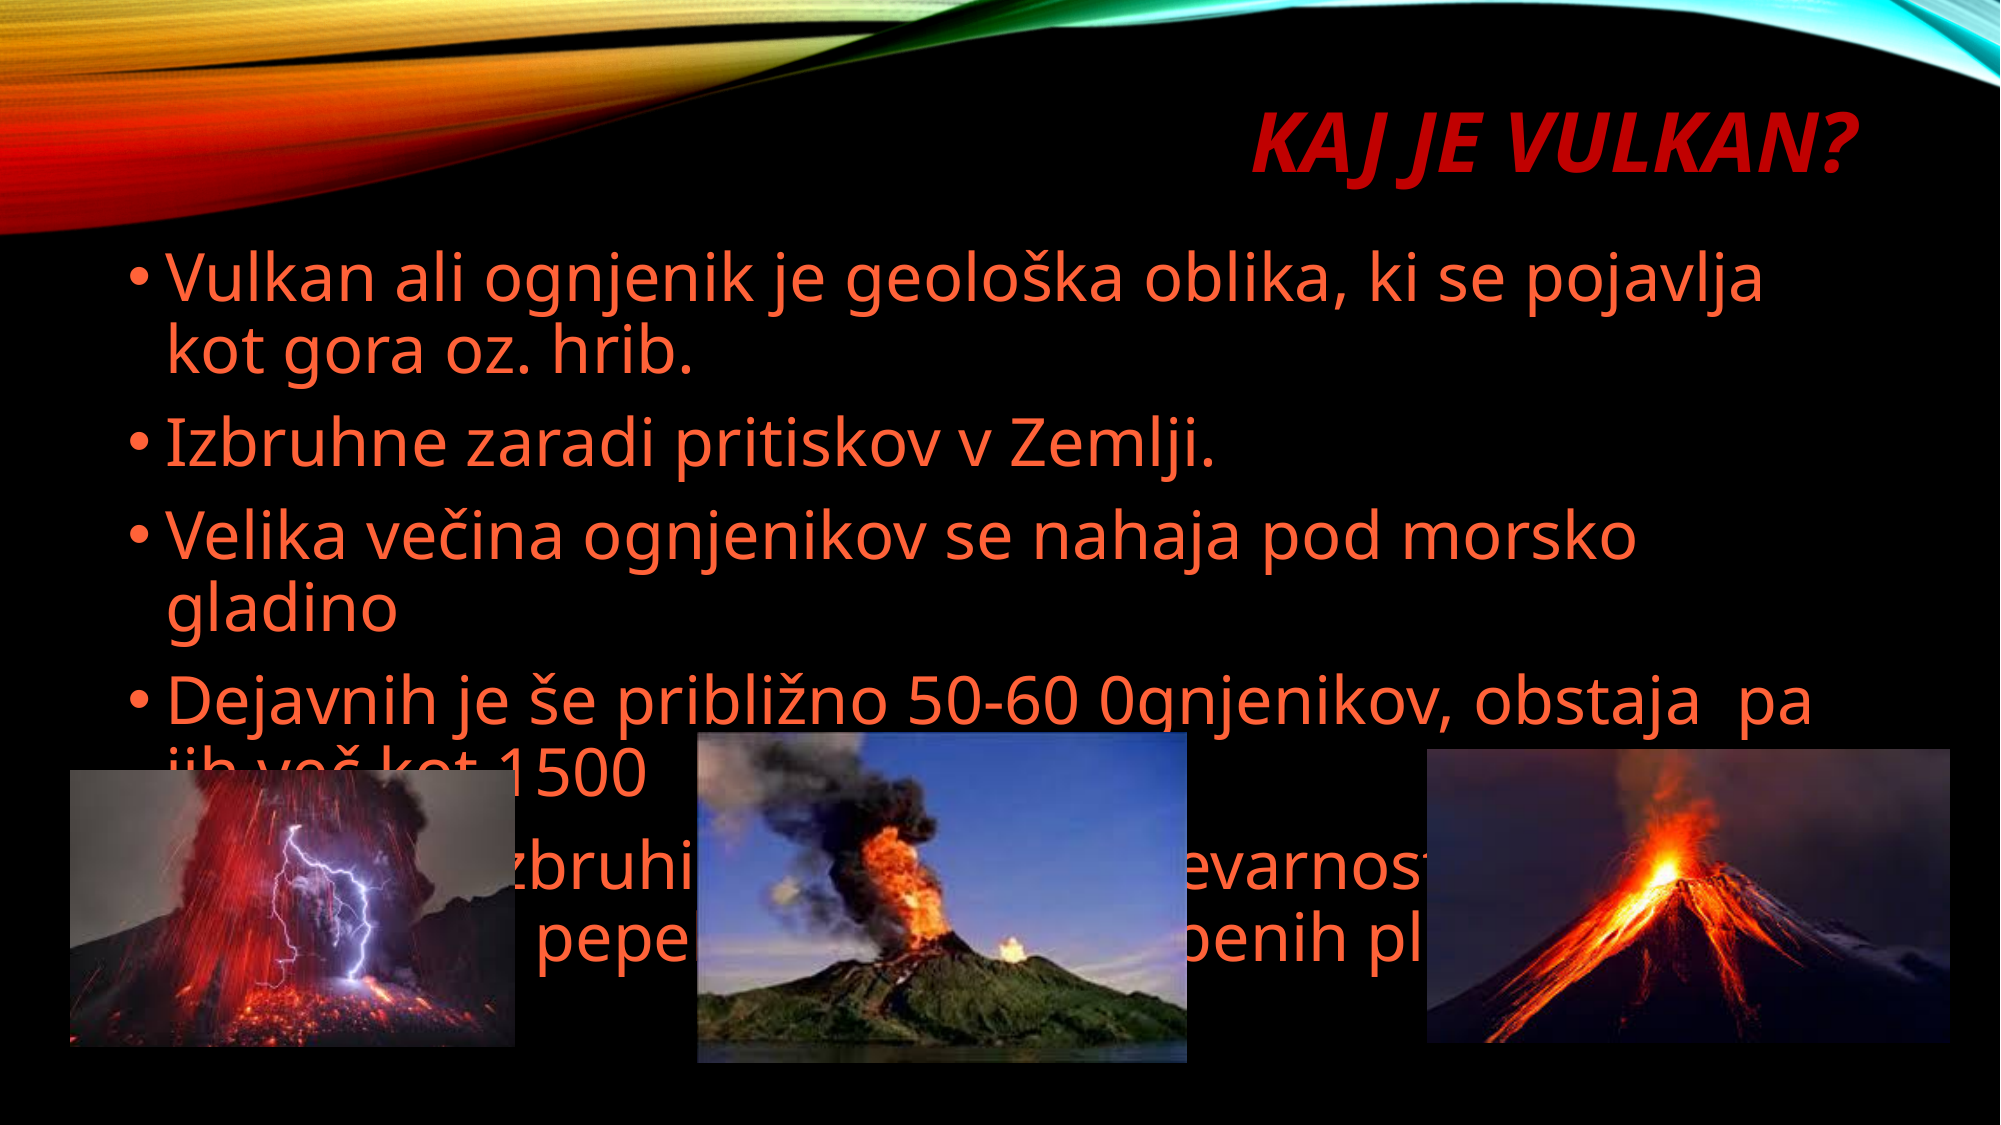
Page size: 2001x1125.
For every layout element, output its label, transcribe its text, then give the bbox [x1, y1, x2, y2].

title Kaj je vulkan? [459, 39, 1873, 236]
picture [697, 732, 1187, 1063]
picture [70, 770, 515, 1048]
picture [1427, 749, 1950, 1043]
list Vulkan ali ognjenik je geološka oblika, ki se pojavlja kot gora oz. hrib. Izbruhne zaradi pritiskov v Zemlji. Velika večina ognjenikov se nahaja pod morsko gladino Dejavnih je še približno 50-60 0gnjenikov, obstaja pa jih več kot 1500 Vulkanski izbruhi predstavljajo nevarnost za ljudi zaradi lave, pepela in zaradi strupenih plinov [112, 236, 1888, 1021]
picture [0, 0, 2000, 237]
